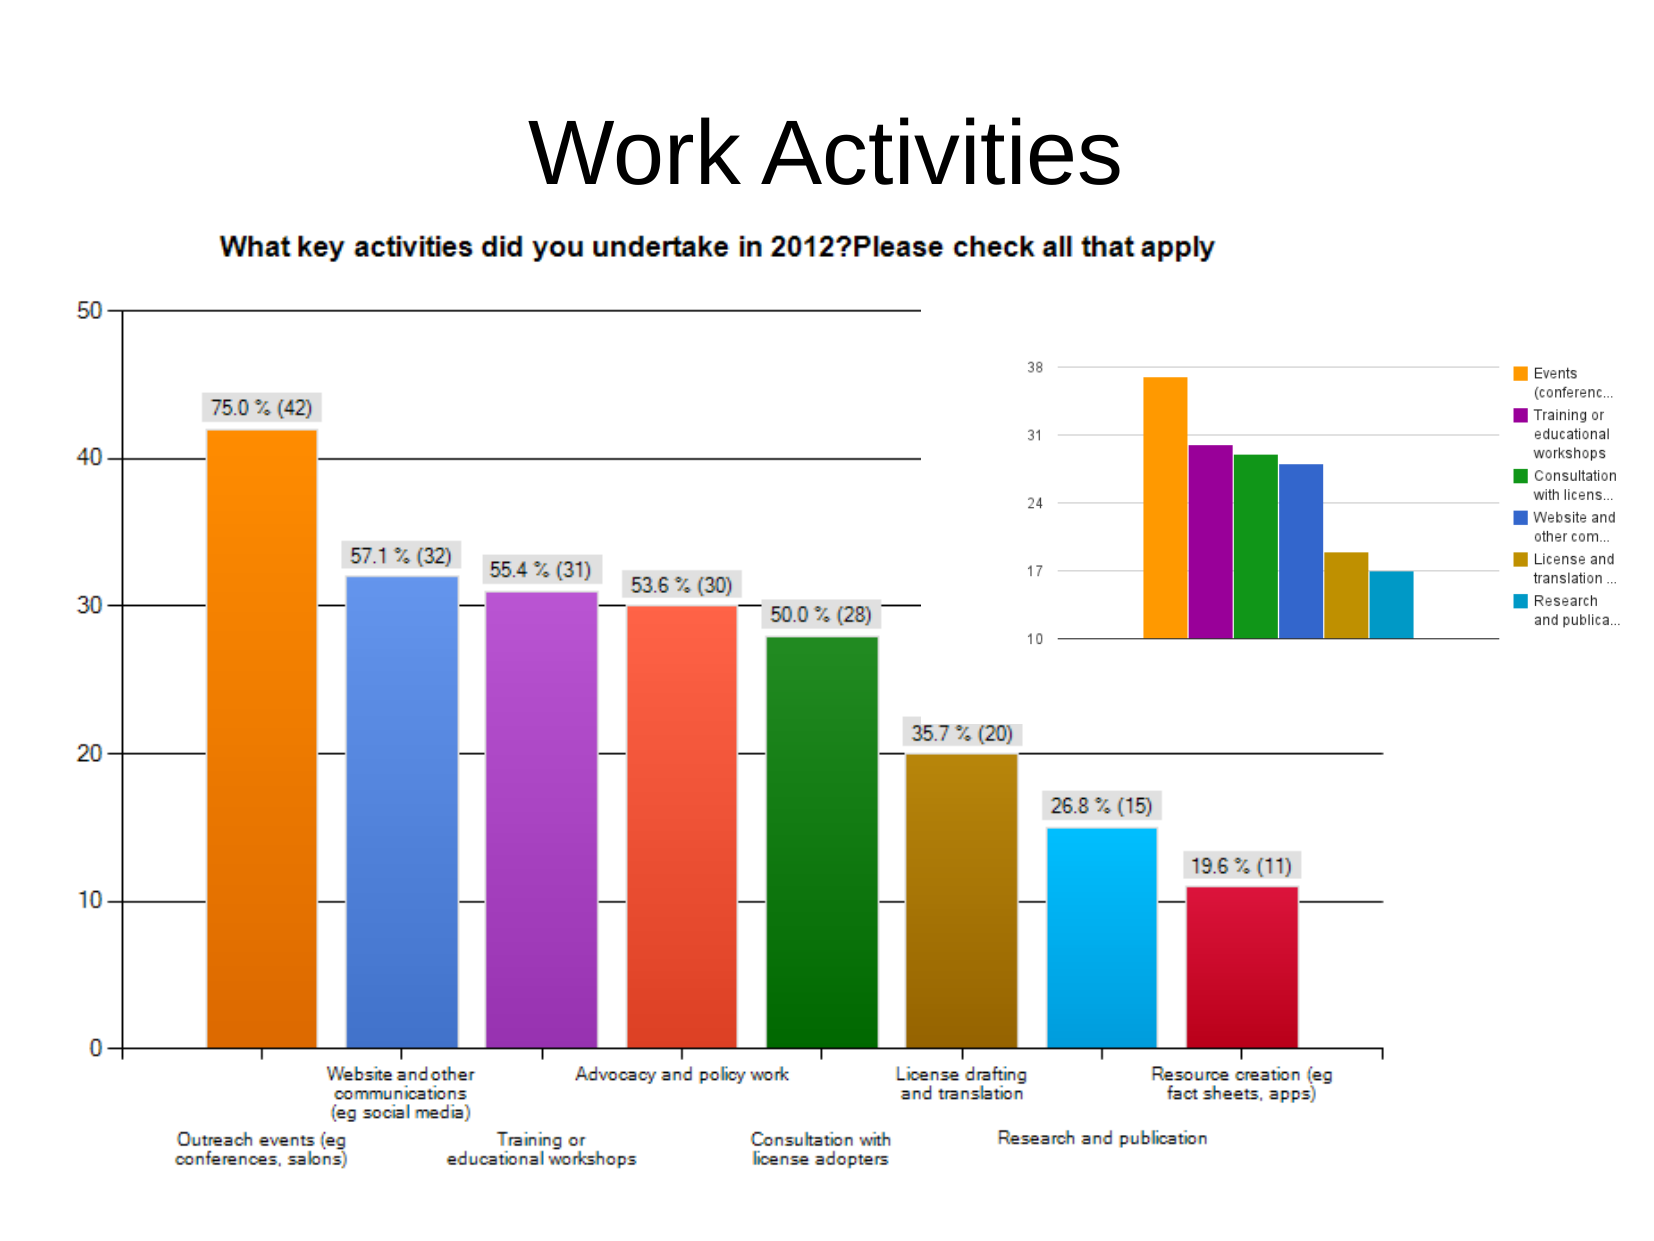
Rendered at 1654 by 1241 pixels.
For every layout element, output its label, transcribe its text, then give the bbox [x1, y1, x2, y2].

picture [4, 200, 1635, 1234]
title Work Activities [82, 49, 1571, 257]
